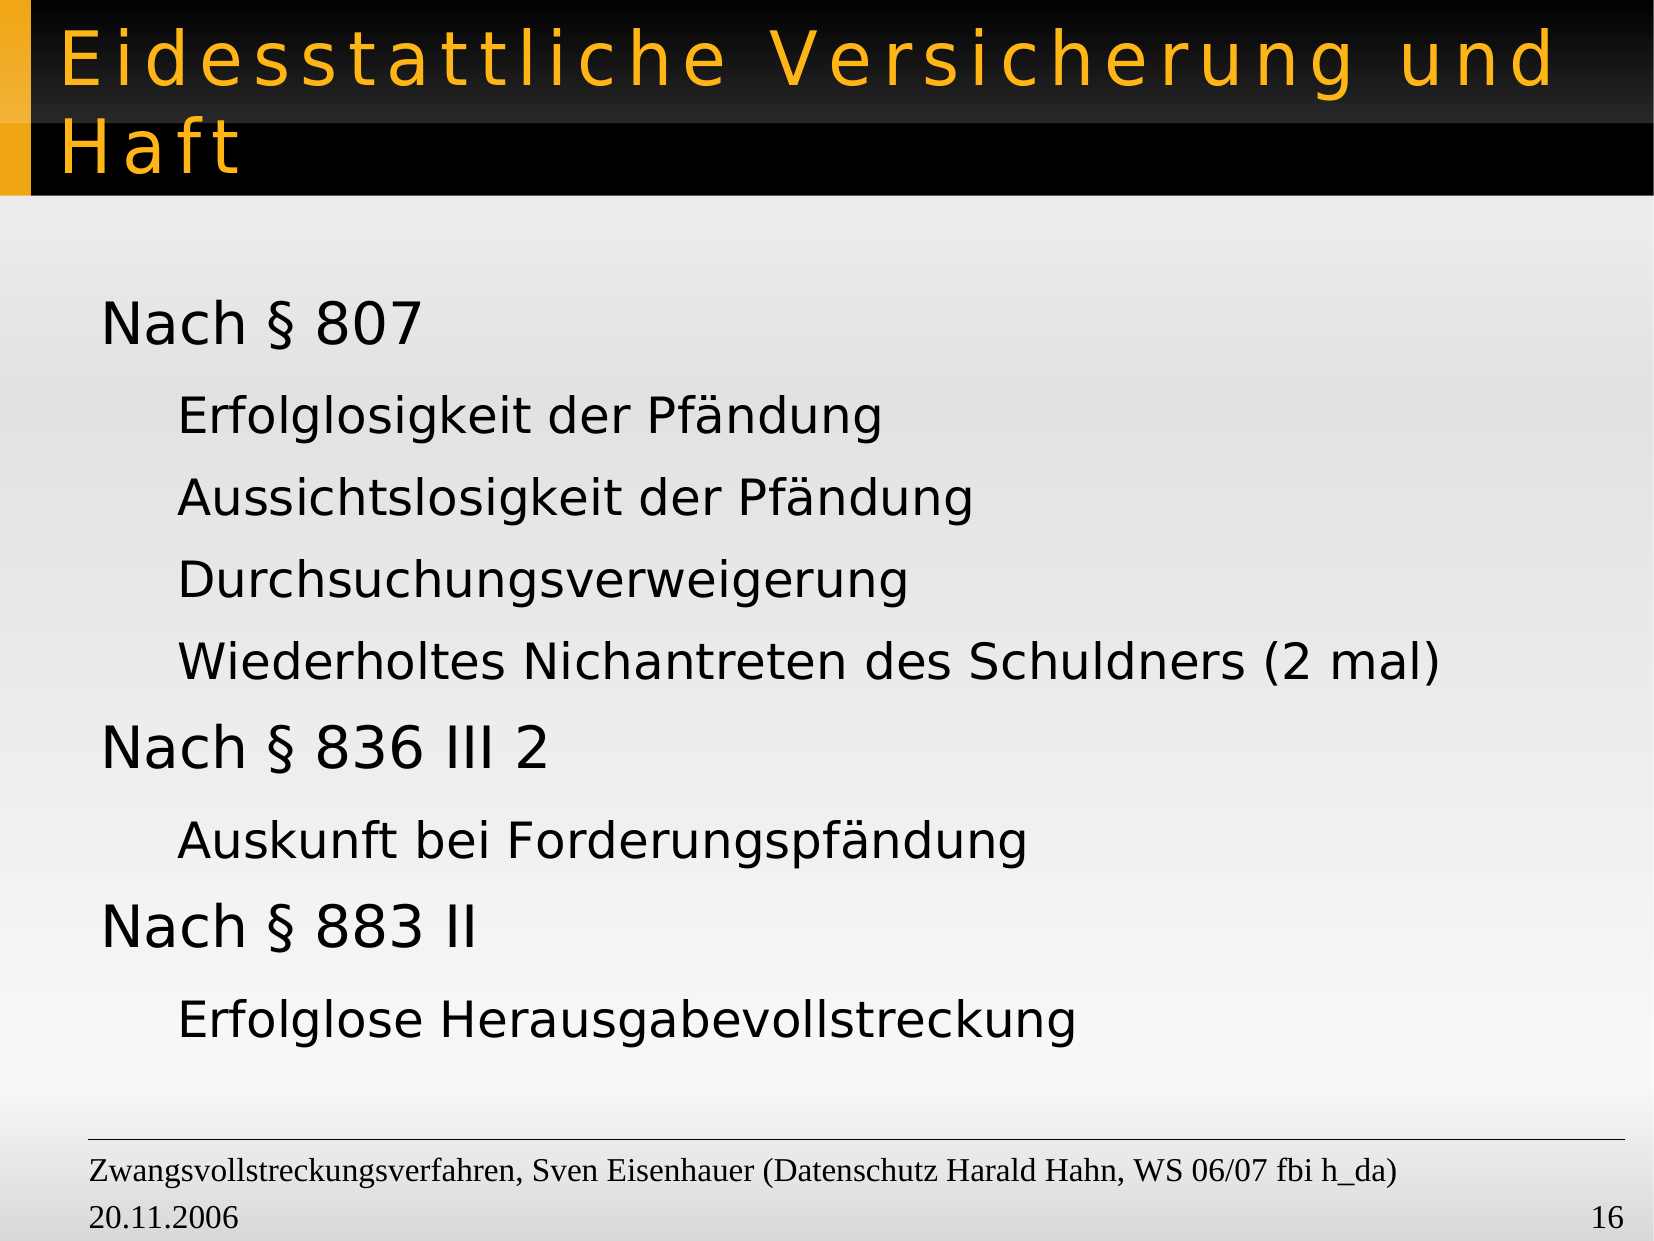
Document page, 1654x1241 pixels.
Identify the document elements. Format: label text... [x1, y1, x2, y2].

picture [0, 0, 1654, 1241]
title Eidesstattliche Versicherung und Haft [59, 16, 1625, 191]
list Nach § 807 Erfolglosigkeit der Pfändung Aussichtslosigkeit der Pfändung Durchsuchungsverweigerung Wiederholtes Nichantreten des Schuldners (2 mal) Nach § 836 III 2 Auskunft bei Forderungspfändung Nach § 883 II Erfolglose Herausgabevollstreckung [82, 290, 1571, 1094]
